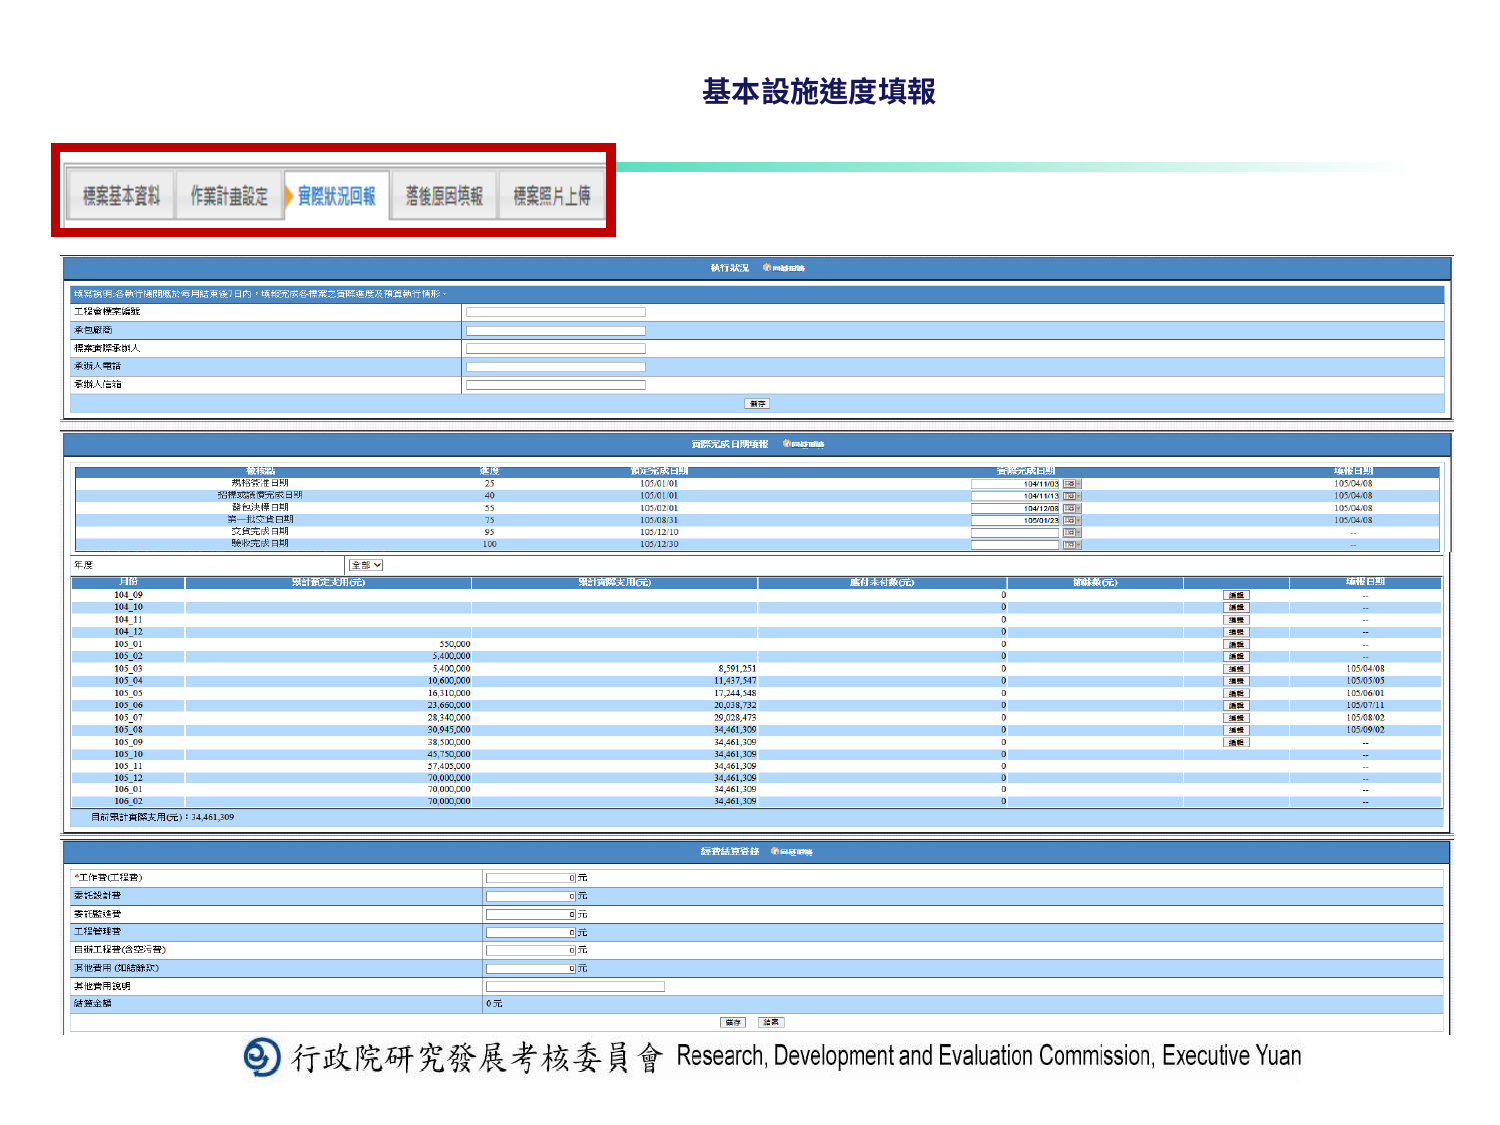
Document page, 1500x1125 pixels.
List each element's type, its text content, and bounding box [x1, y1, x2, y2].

title 基本設施進度填報 [395, 30, 1244, 151]
picture [60, 152, 607, 228]
picture [60, 255, 1454, 836]
picture [60, 838, 1454, 1035]
